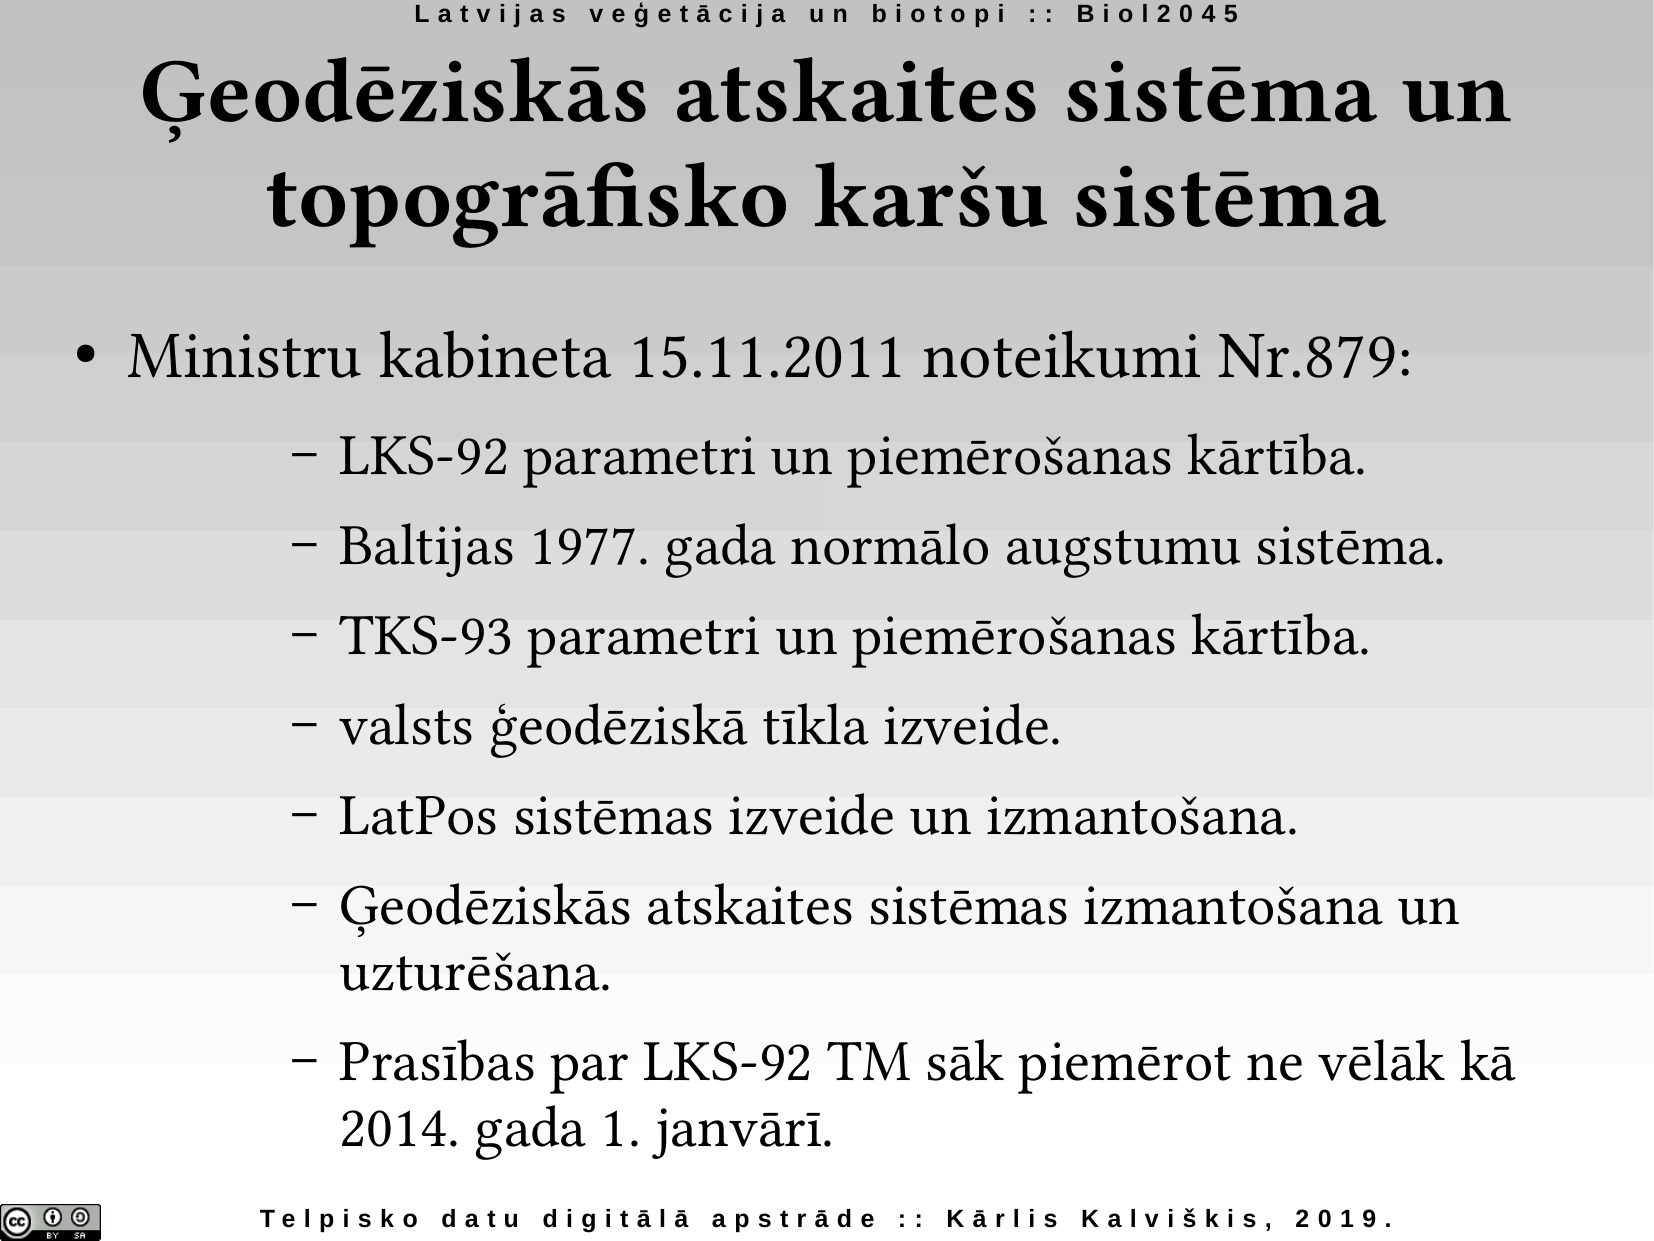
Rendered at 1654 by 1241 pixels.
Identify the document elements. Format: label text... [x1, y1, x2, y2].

list Ministru kabineta 15.11.2011 noteikumi Nr.879: LKS-92 parametri un piemērošanas kārtība. Baltijas 1977. gada normālo augstumu sistēma. TKS-93 parametri un piemērošanas kārtība. valsts ģeodēziskā tīkla izveide. LatPos sistēmas izveide un izmantošana. Ģeodēziskās atskaites sistēmas izmantošana un uzturēšana. Prasības par LKS-92 TM sāk piemērot ne vēlāk kā 2014. gada 1. janvārī. [56, 317, 1600, 1175]
title Ģeodēziskās atskaites sistēma un topogrāfisko karšu sistēma [0, 1, 1654, 287]
picture [0, 287, 1654, 1241]
